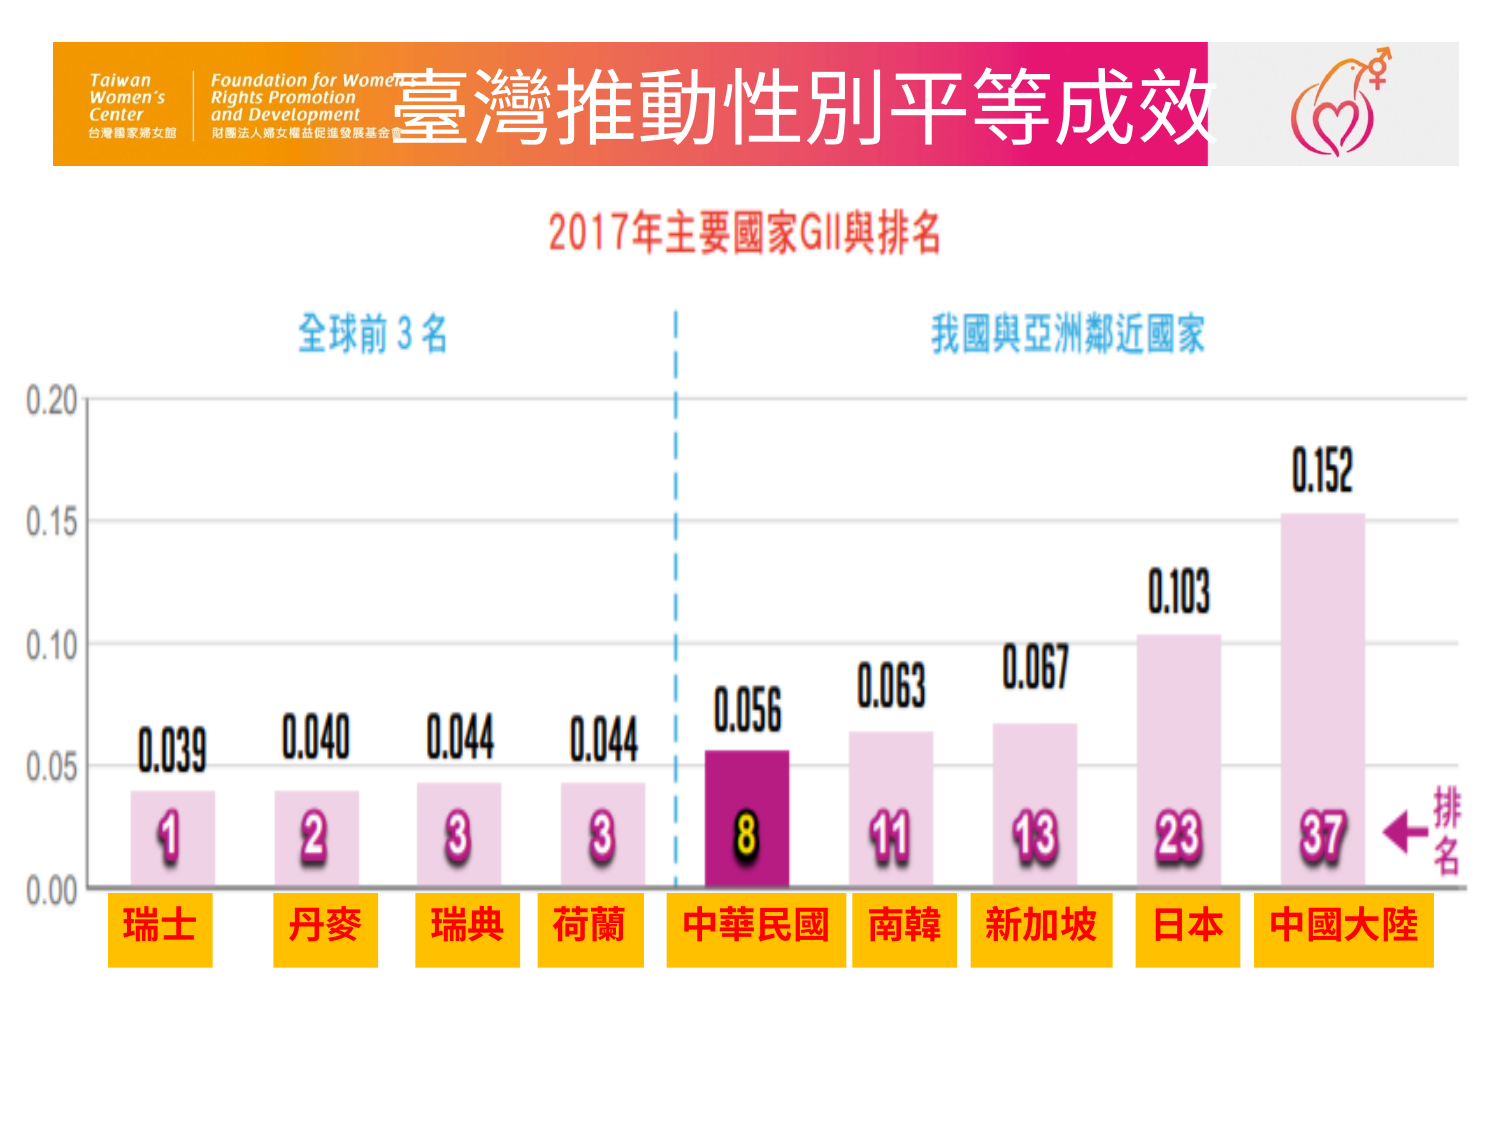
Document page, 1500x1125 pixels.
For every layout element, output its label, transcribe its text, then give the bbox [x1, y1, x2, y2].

text_box 日本 [1135, 893, 1227, 968]
text_box 南韓 [852, 893, 944, 968]
text_box 瑞典 [415, 893, 507, 968]
text_box 中國大陸 [1254, 893, 1421, 968]
picture [17, 208, 1483, 965]
text_box 荷蘭 [537, 893, 644, 968]
text_box 新加坡 [970, 893, 1100, 968]
text_box 瑞士 [108, 893, 199, 968]
text_box 中華民國 [666, 893, 834, 968]
text_box 臺灣推動性別平等成效 [265, 31, 1276, 173]
text_box 丹麥 [273, 893, 365, 968]
